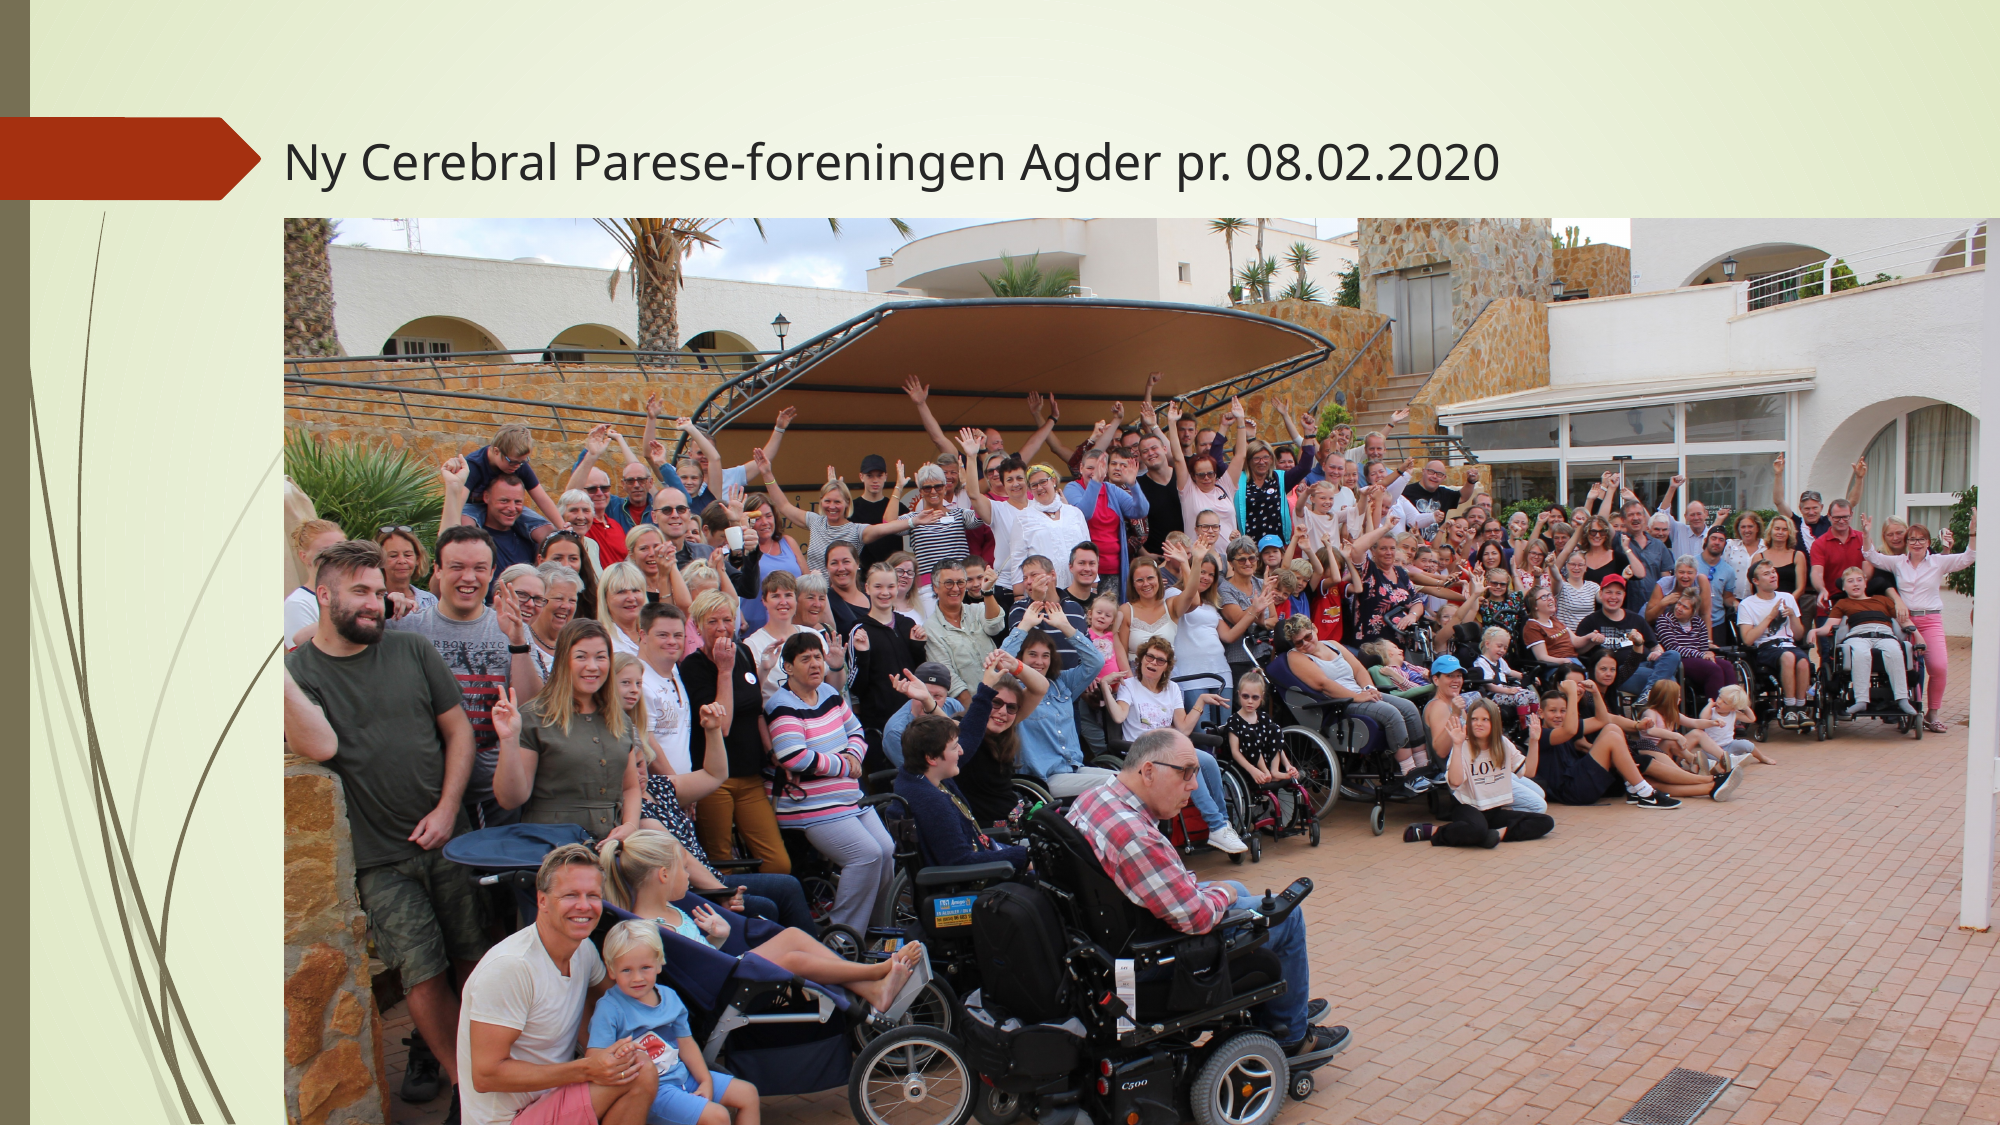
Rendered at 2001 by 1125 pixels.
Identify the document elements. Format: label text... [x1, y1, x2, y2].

title Ny Cerebral Parese-foreningen Agder pr. 08.02.2020 [269, 123, 1731, 334]
picture [284, 218, 2000, 1125]
